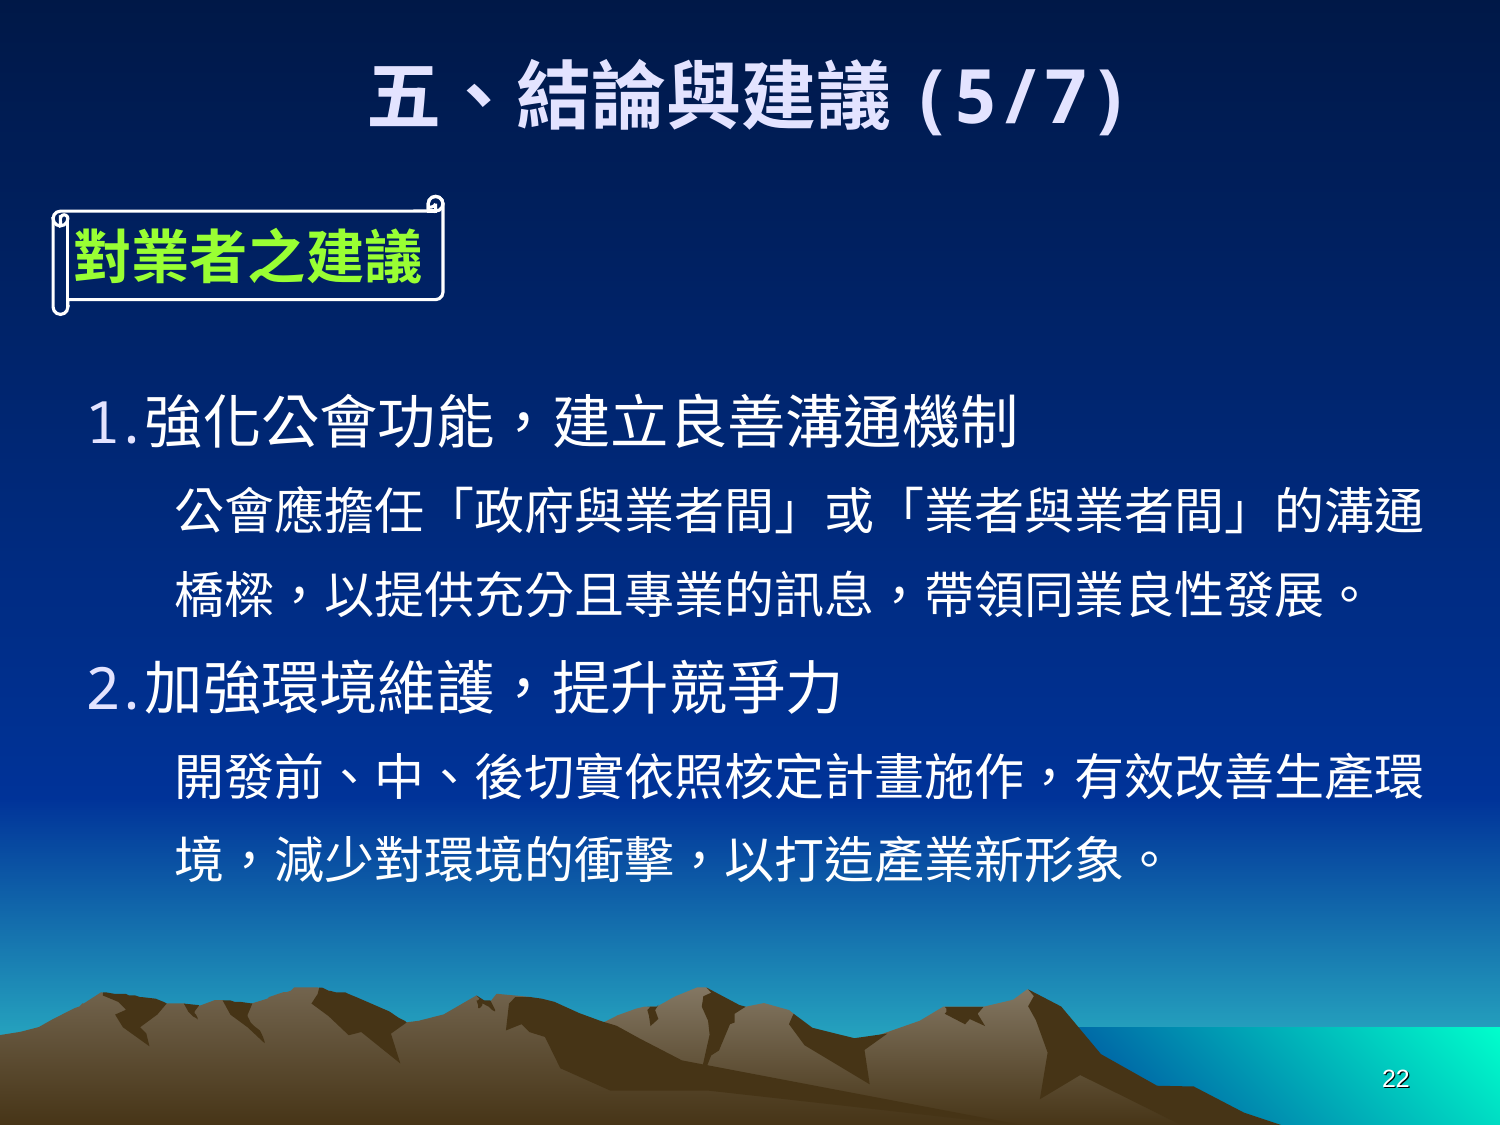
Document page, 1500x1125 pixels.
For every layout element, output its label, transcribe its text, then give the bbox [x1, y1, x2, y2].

title 五、結論與建議(5/7) [75, 37, 1426, 149]
text_box <編號> [1074, 1025, 1426, 1101]
text_box 對業者之建議 [53, 222, 68, 315]
text_box 對業者之建議 [53, 206, 443, 300]
list 強化公會功能，建立良善溝通機制 公會應擔任「政府與業者間」或「業者與業者間」的溝通橋樑，以提供充分且專業的訊息，帶領同業良性發展。 加強環境維護，提升競爭力 開發前、中、後切實依照核定計畫施作，有效改善生產環境，減少對環境的衝擊，以打造產業新形象。 [76, 349, 1447, 977]
